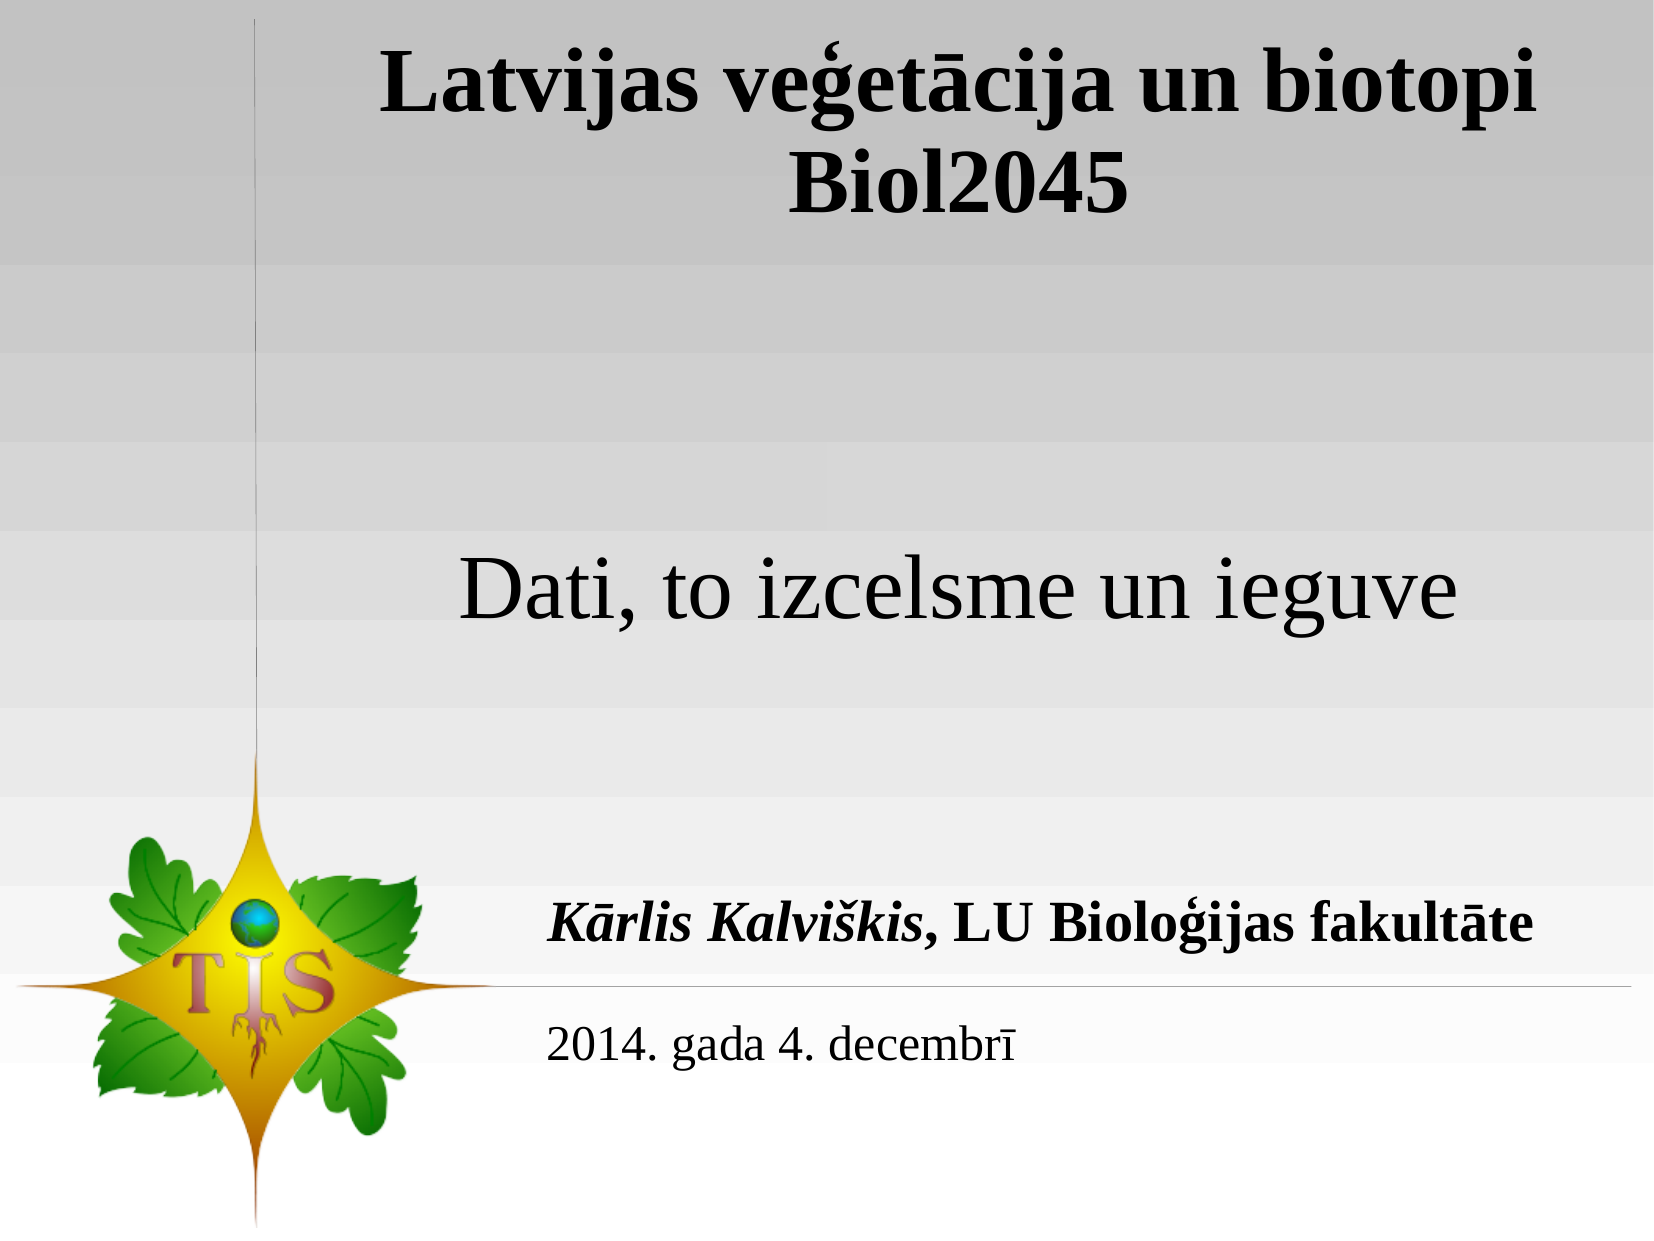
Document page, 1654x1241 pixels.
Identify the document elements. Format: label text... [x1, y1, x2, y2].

title Dati, to izcelsme un ieguve [295, 314, 1625, 861]
list 2014. gada 4. decembrī [476, 1015, 1654, 1241]
picture [0, 0, 1654, 1241]
